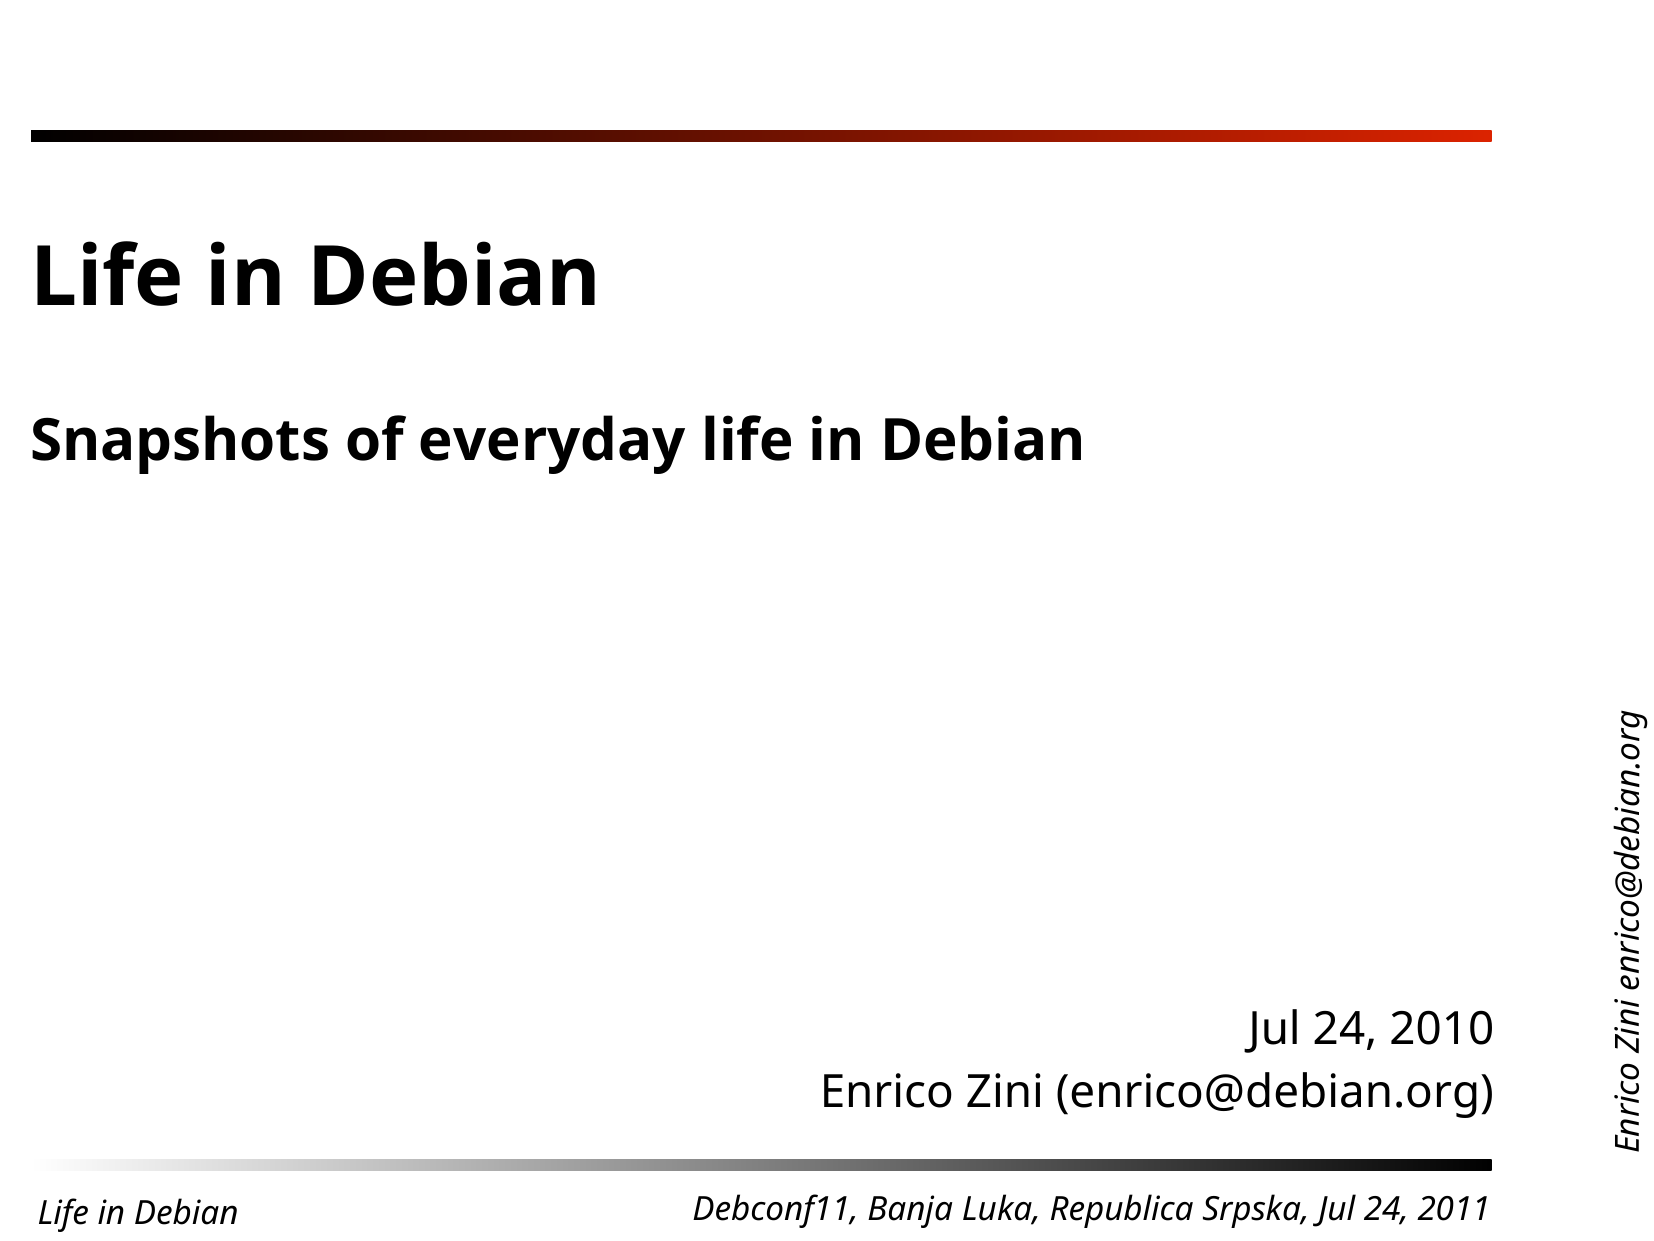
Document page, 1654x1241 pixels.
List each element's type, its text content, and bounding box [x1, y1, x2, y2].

text_box Life in Debian Snapshots of everyday life in Debian [30, 216, 1495, 466]
text_box Jul 24, 2010 Enrico Zini (enrico@debian.org) [624, 933, 1495, 1154]
